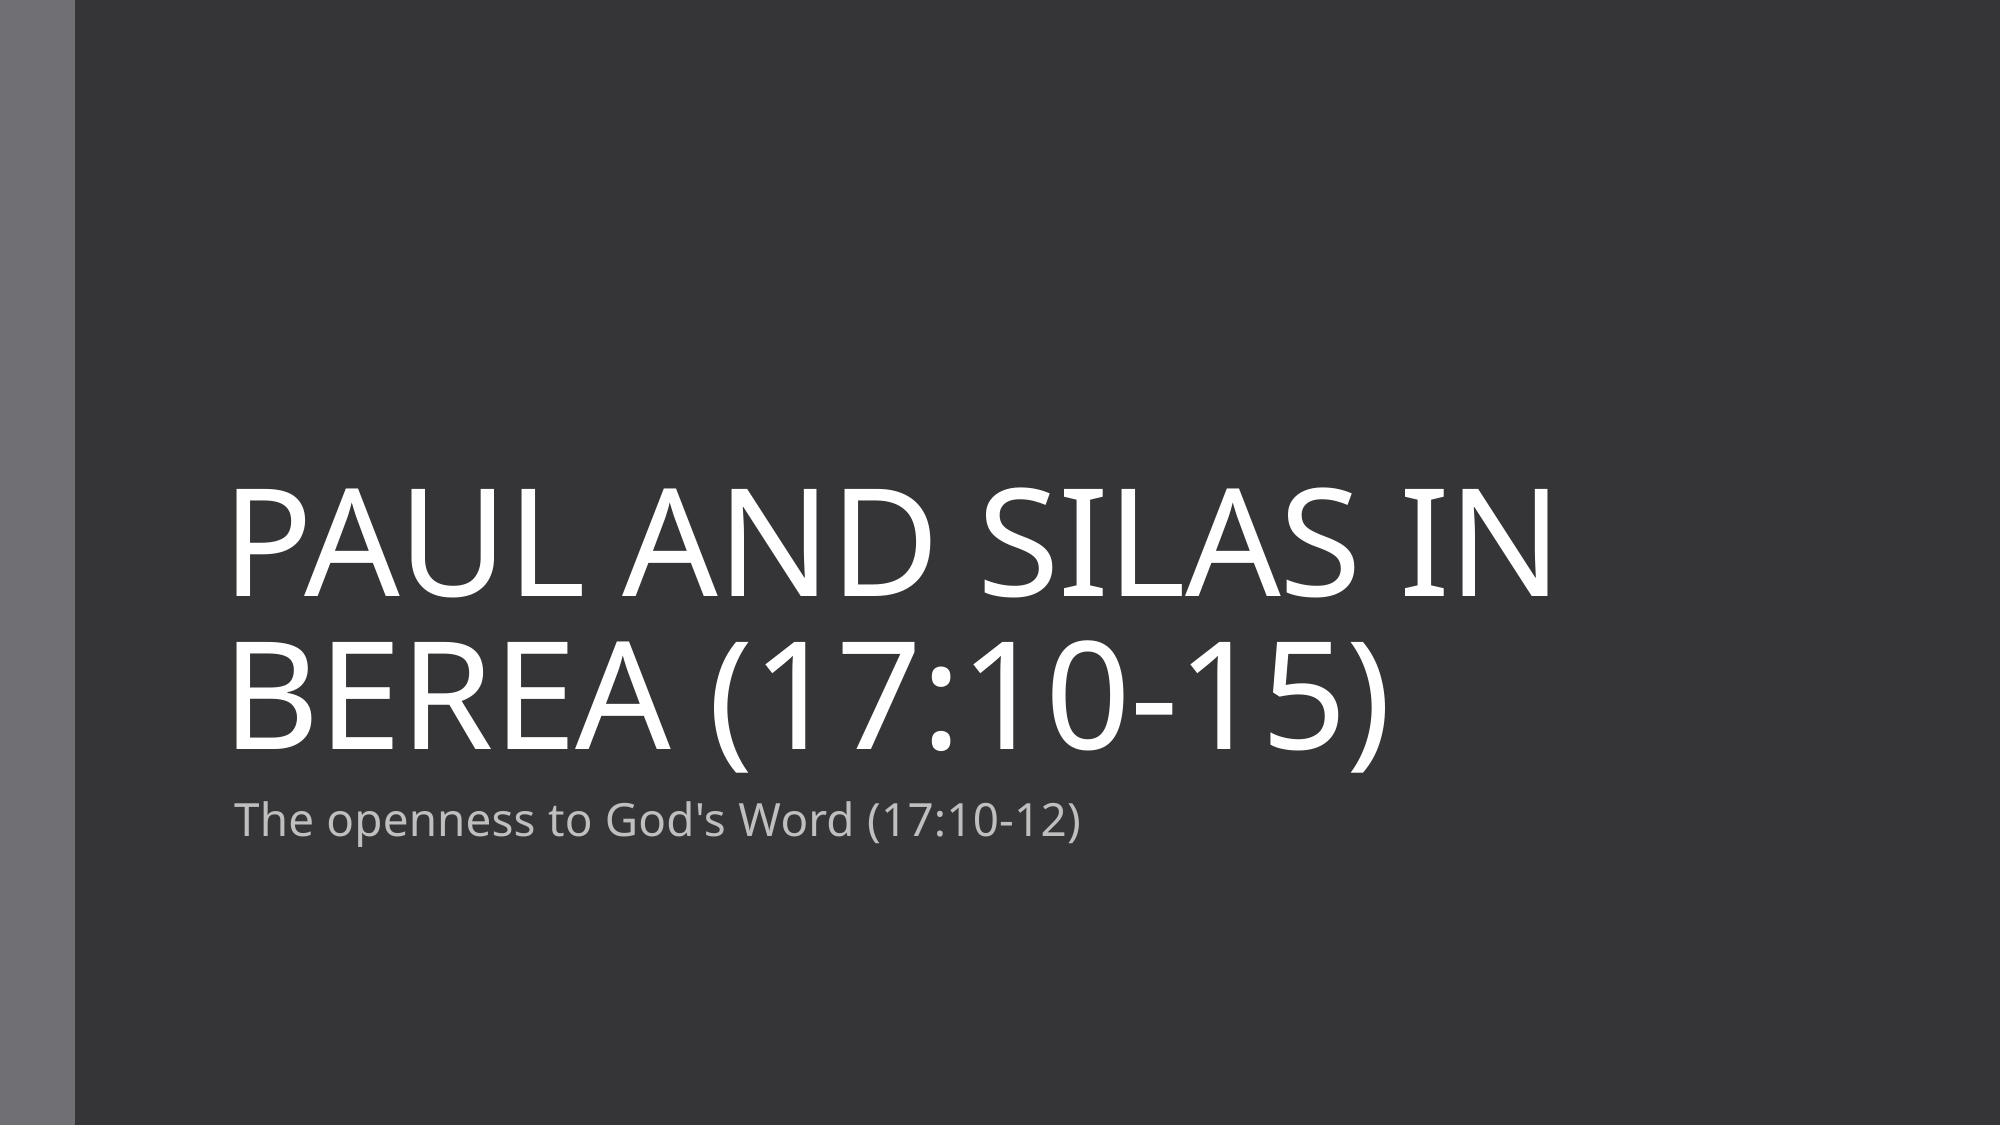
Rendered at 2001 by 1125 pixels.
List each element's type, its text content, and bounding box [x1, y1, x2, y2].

subtitle The openness to God's Word (17:10-12) [206, 787, 1752, 1066]
title PAUL AND SILAS IN BEREA (17:10-15) [206, 124, 1752, 787]
